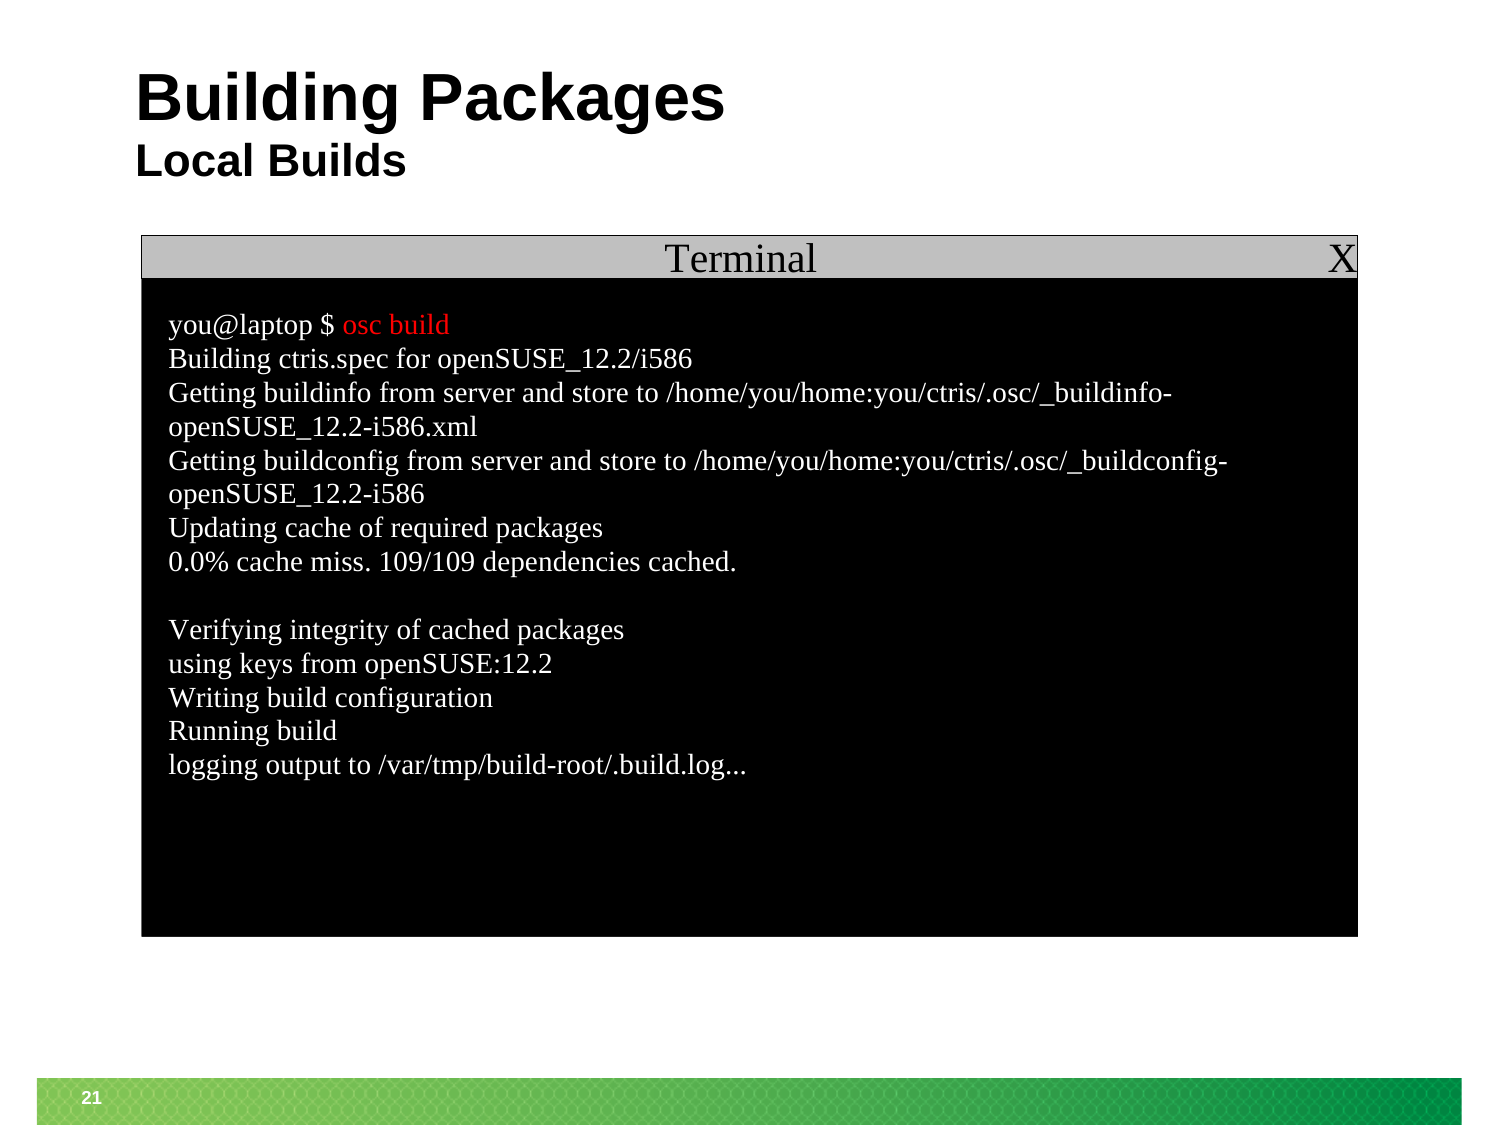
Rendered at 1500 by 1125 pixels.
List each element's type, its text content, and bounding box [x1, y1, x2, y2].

text_box Terminal X [141, 235, 1358, 278]
picture [36, 1078, 1462, 1125]
title Building Packages Local Builds [135, 41, 1372, 204]
text_box [141, 278, 1358, 937]
text_box you@laptop $ osc build Building ctris.spec for openSUSE_12.2/i586 Getting buildinfo from server and store to /home/you/home:you/ctris/.osc/_buildinfo-openSUSE_12.2-i586.xml Getting buildconfig from server and store to /home/you/home:you/ctris/.osc/_buildconfig-openSUSE_12.2-i586 Updating cache of required packages 0.0% cache miss. 109/109 dependencies cached. Verifying integrity of cached packages using keys from openSUSE:12.2 Writing build configuration Running build logging output to /var/tmp/build-root/.build.log... [168, 307, 1335, 919]
